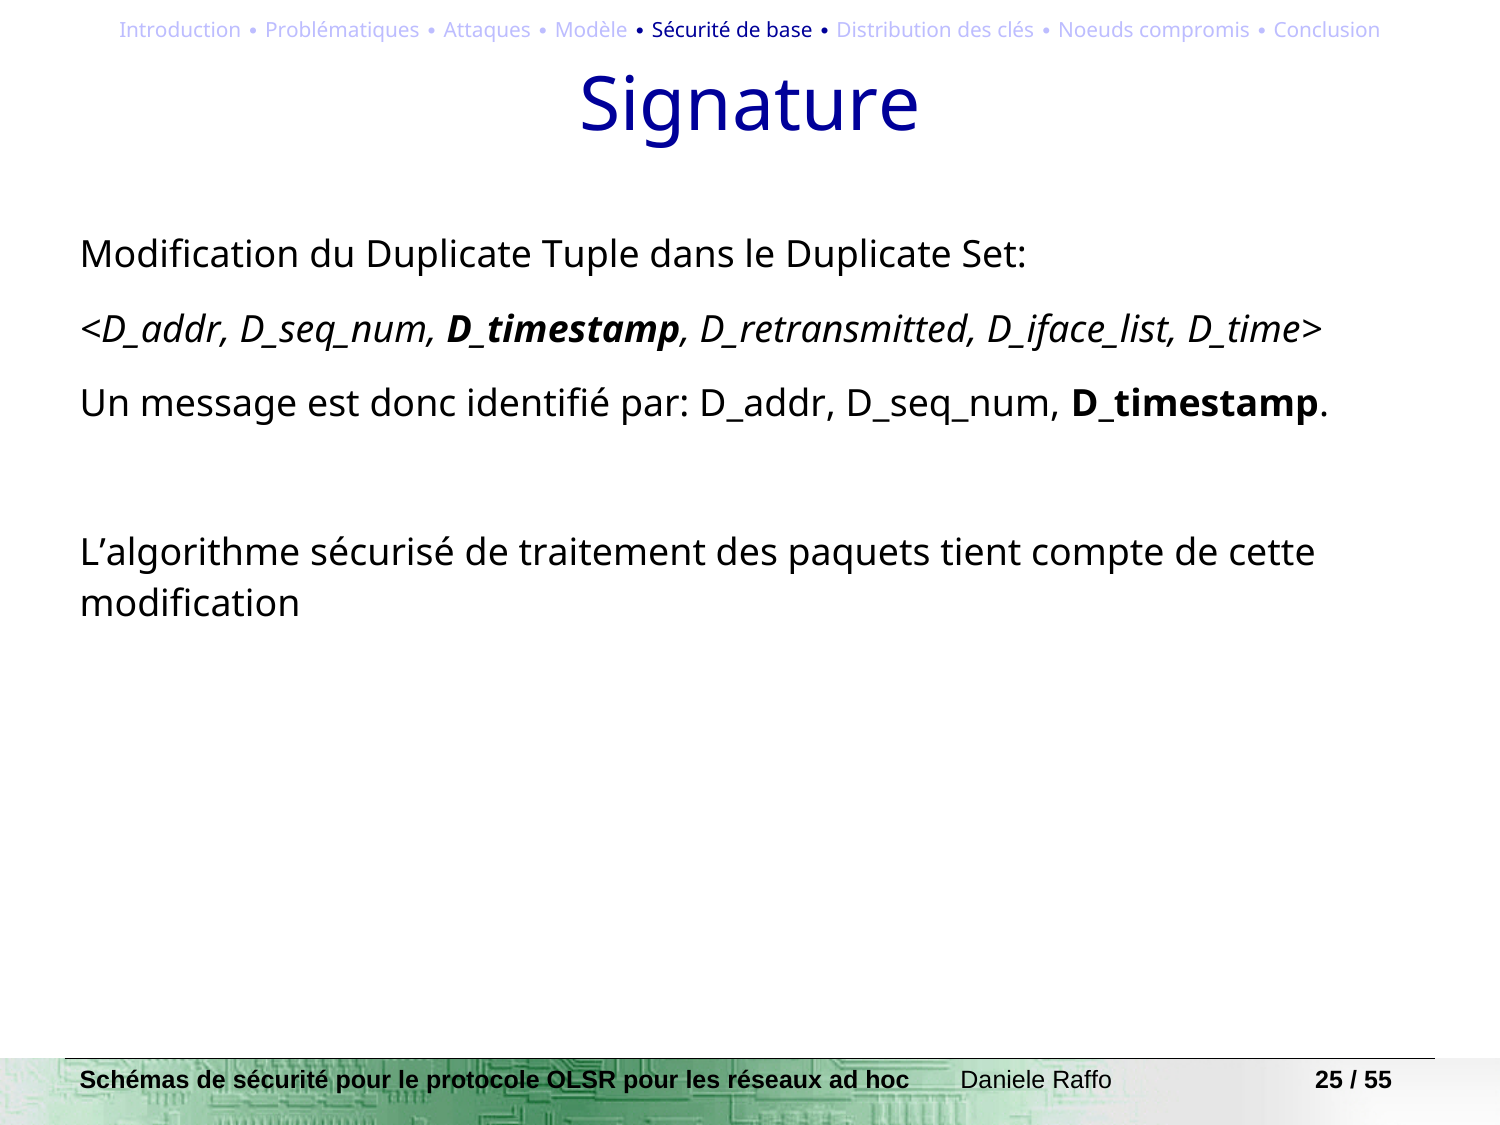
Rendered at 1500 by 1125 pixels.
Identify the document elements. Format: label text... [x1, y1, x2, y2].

picture [0, 1058, 1500, 1125]
text_box Signature [64, 52, 1436, 161]
text_box Modification du Duplicate Tuple dans le Duplicate Set: <D_addr, D_seq_num, D_timestamp, D_retransmitted, D_iface_list, D_time> Un message est donc identifié par: D_addr, D_seq_num, D_timestamp. L’algorithme sécurisé de traitement des paquets tient compte de cette modification [64, 219, 1436, 784]
text_box Schémas de sécurité pour le protocole OLSR pour les réseaux ad hoc Daniele Raffo [64, 1058, 1436, 1103]
text_box Introduction ∙ Problématiques ∙ Attaques ∙ Modèle ∙ Sécurité de base ∙ Distribution des clés ∙ Noeuds compromis ∙ Conclusion [0, 7, 1500, 52]
